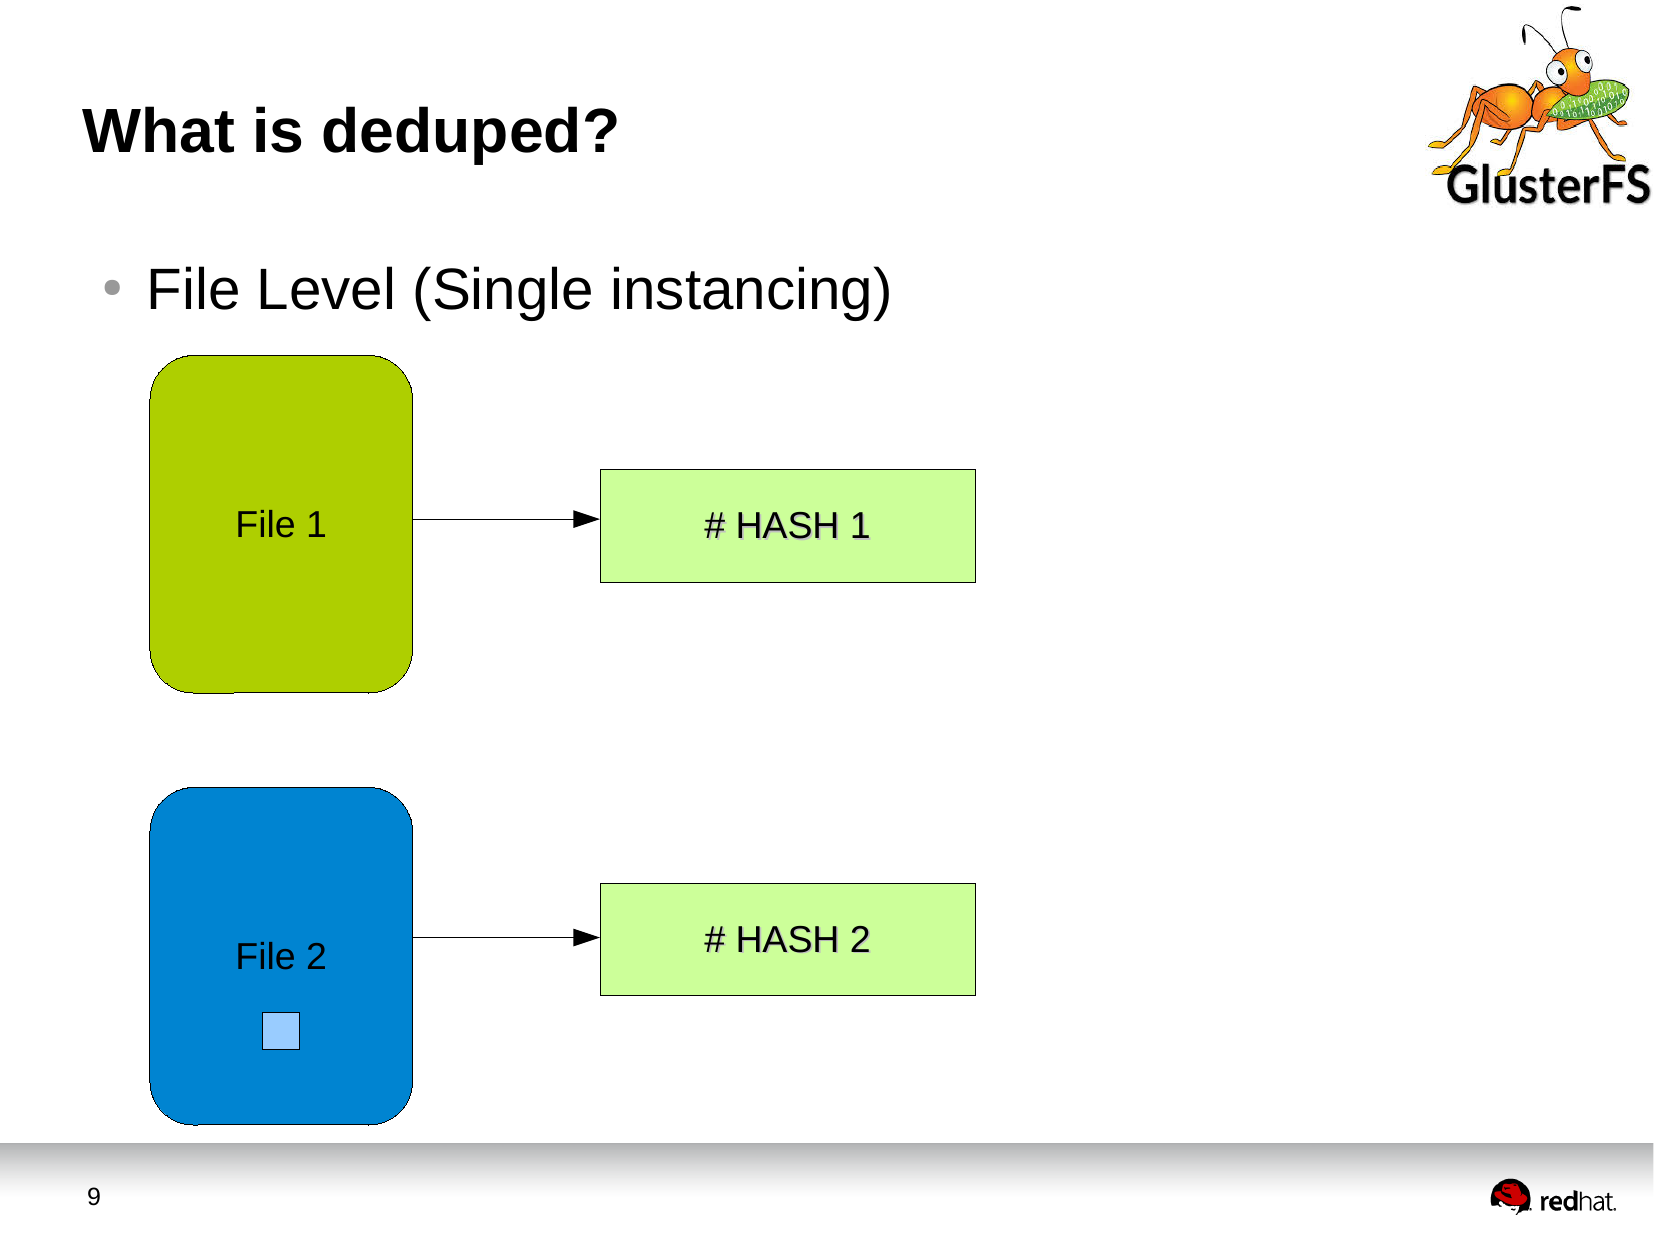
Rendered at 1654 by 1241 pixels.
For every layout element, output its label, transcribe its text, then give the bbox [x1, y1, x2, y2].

text_box File 2 [149, 787, 413, 1126]
picture [1425, 4, 1653, 208]
list File Level (Single instancing) [86, 256, 1576, 1051]
text_box # HASH 2 [600, 883, 976, 996]
picture [0, 1143, 1654, 1241]
title What is deduped? [82, 37, 1426, 226]
text_box File 1 [149, 355, 413, 694]
text_box [262, 1012, 300, 1050]
text_box # HASH 1 [600, 469, 976, 583]
